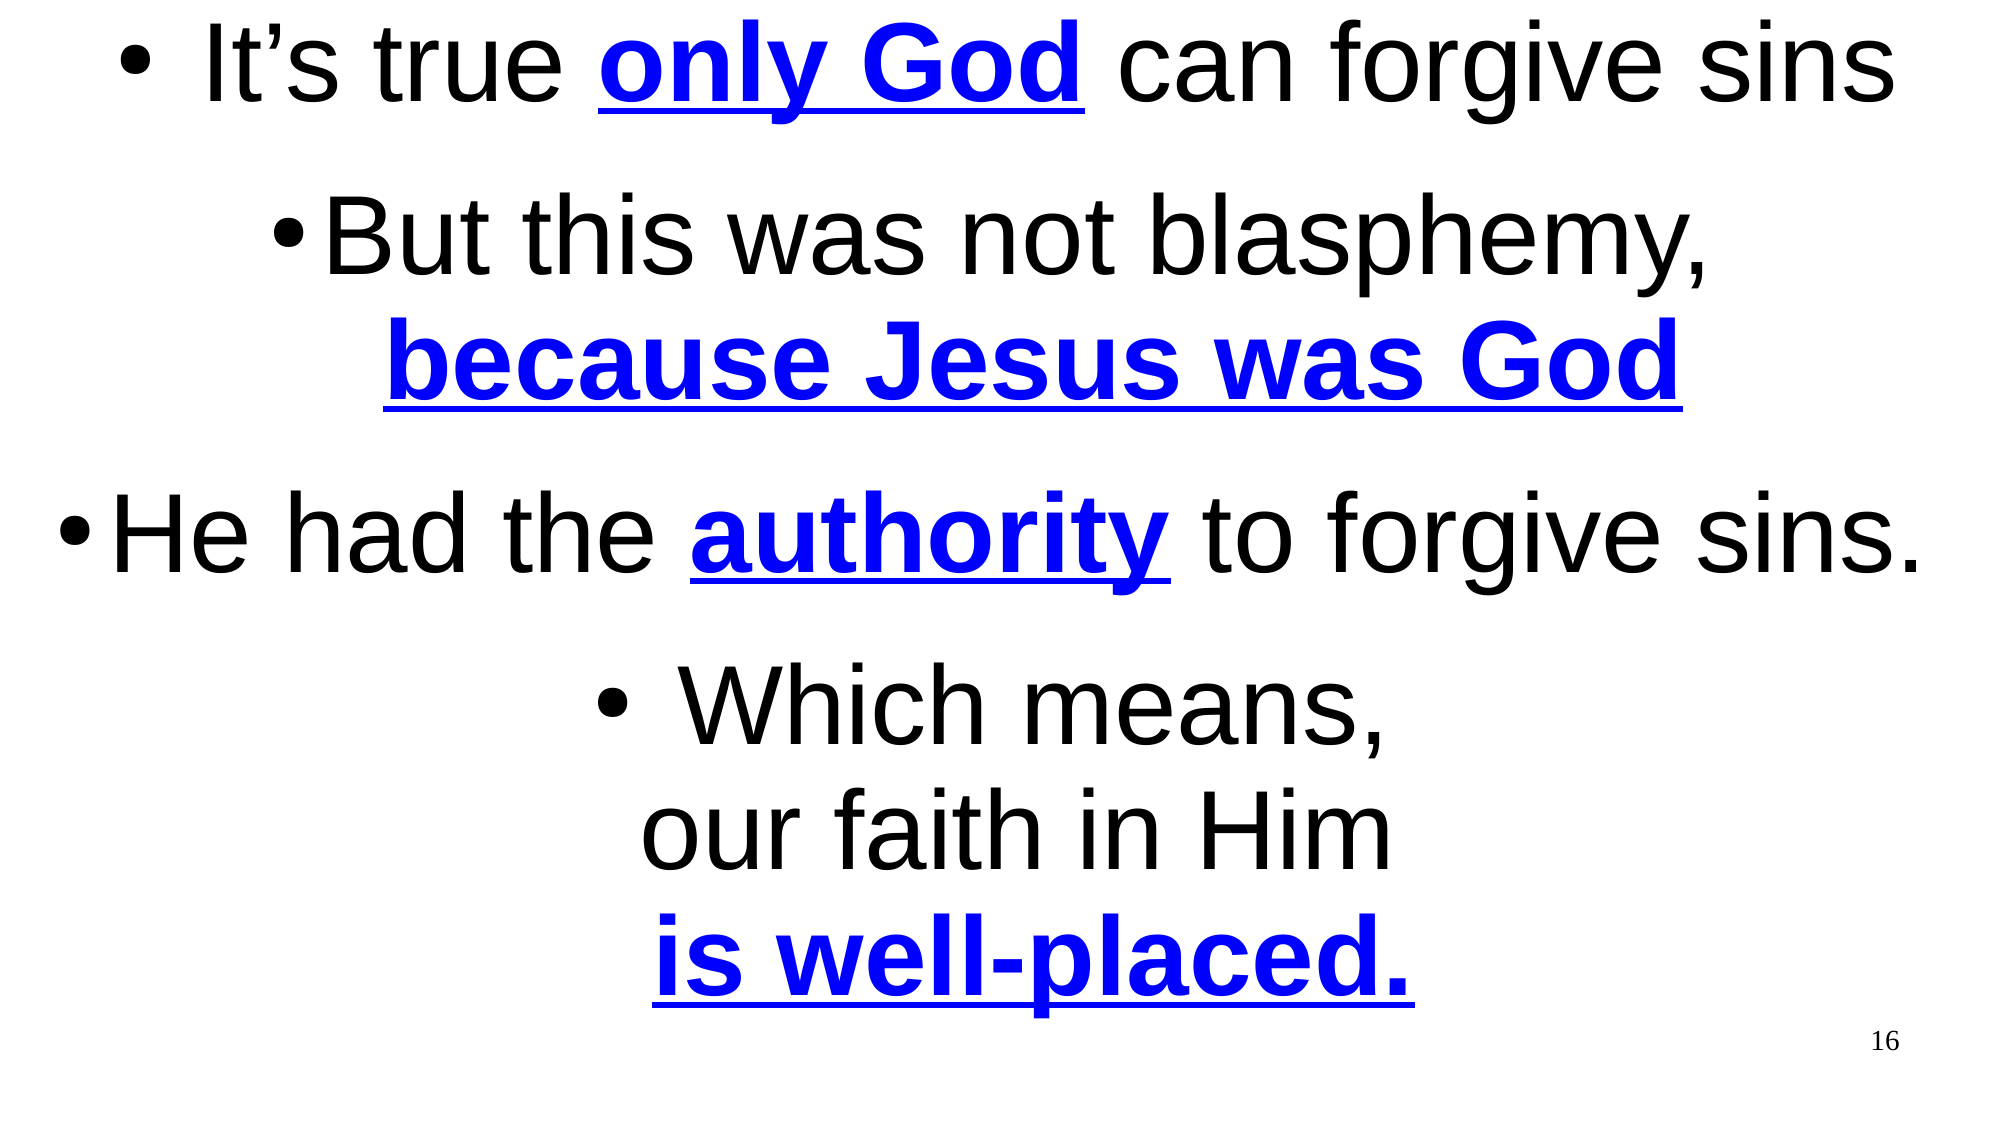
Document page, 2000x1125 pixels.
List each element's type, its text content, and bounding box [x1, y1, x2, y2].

list It’s true only God can forgive sins But this was not blasphemy, because Jesus was God He had the authority to forgive sins. Which means, our faith in Him is well-placed. [0, 0, 1996, 1123]
